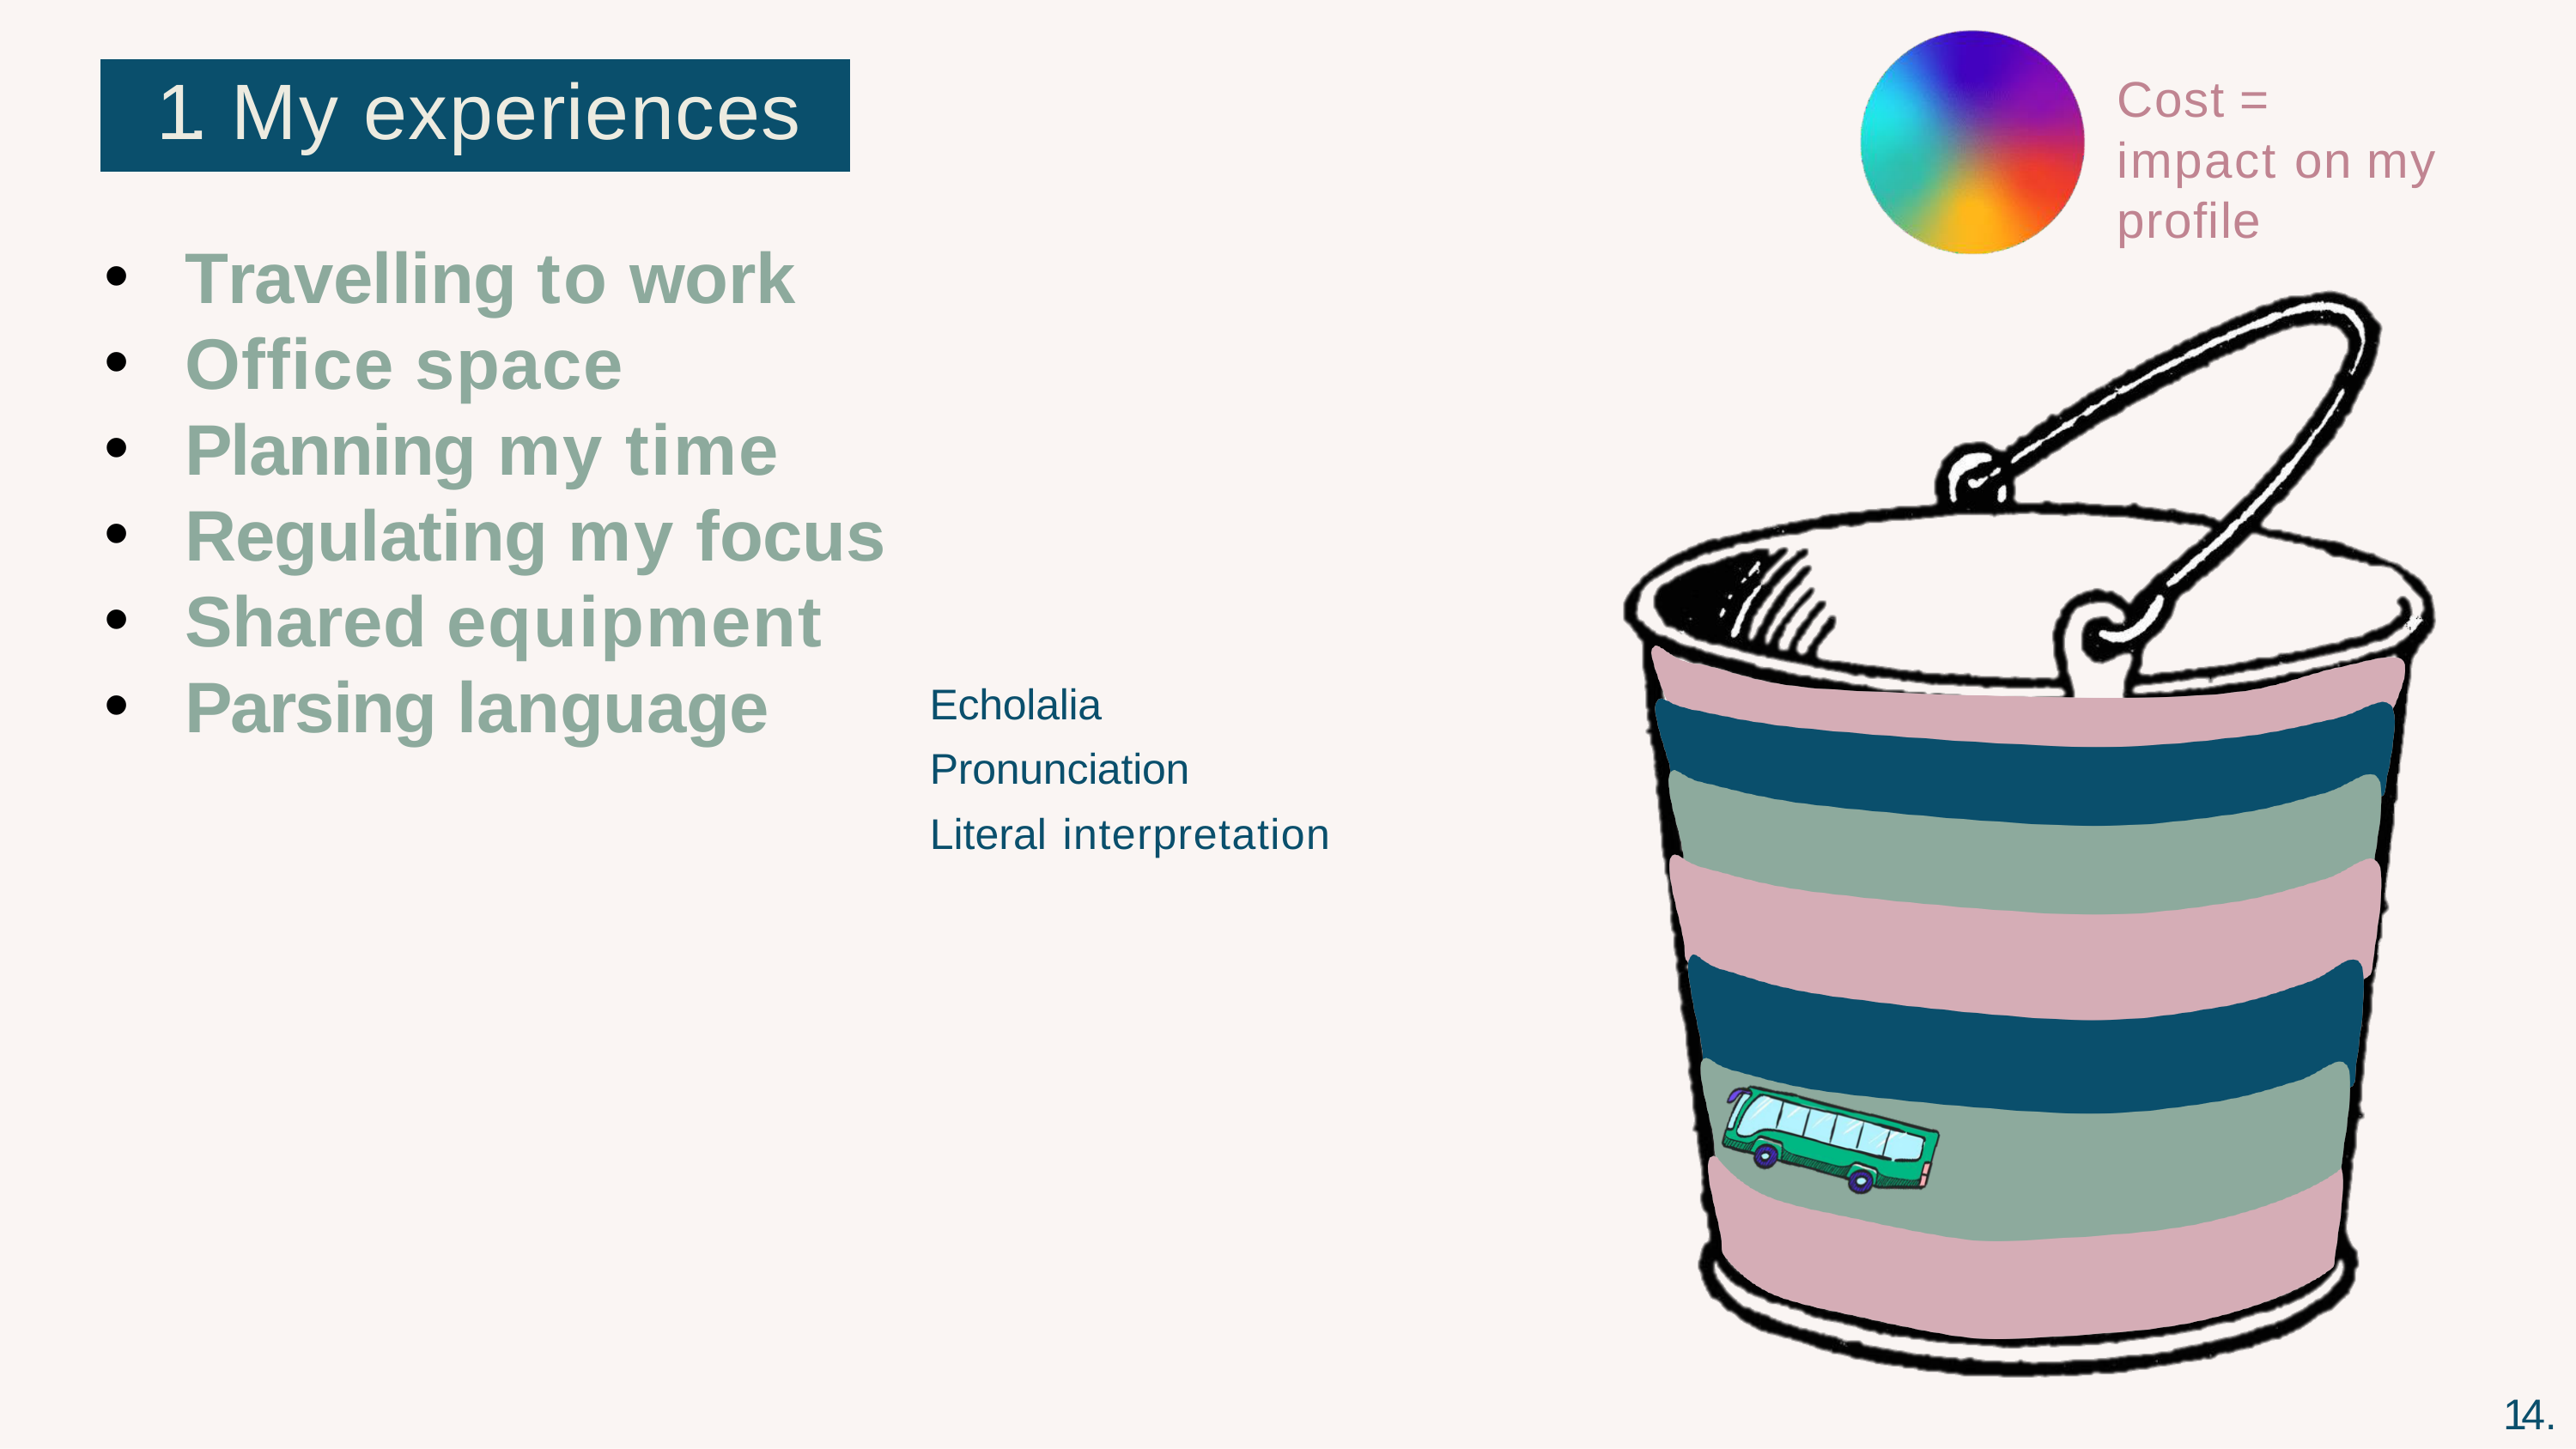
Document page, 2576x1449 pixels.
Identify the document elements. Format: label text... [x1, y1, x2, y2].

picture [2124, 215, 2138, 235]
text_box Cost = impact on my profile [2115, 65, 2445, 190]
text_box Echolalia Pronunciation Literal interpretation [927, 661, 1341, 861]
title 1. My experiences [102, 61, 848, 170]
text_box . [2487, 1383, 2567, 1446]
picture [1619, 0, 2439, 1385]
text_box Travelling to work Office space Planning my time Regulating my focus Shared equipment Parsing language [100, 230, 887, 749]
